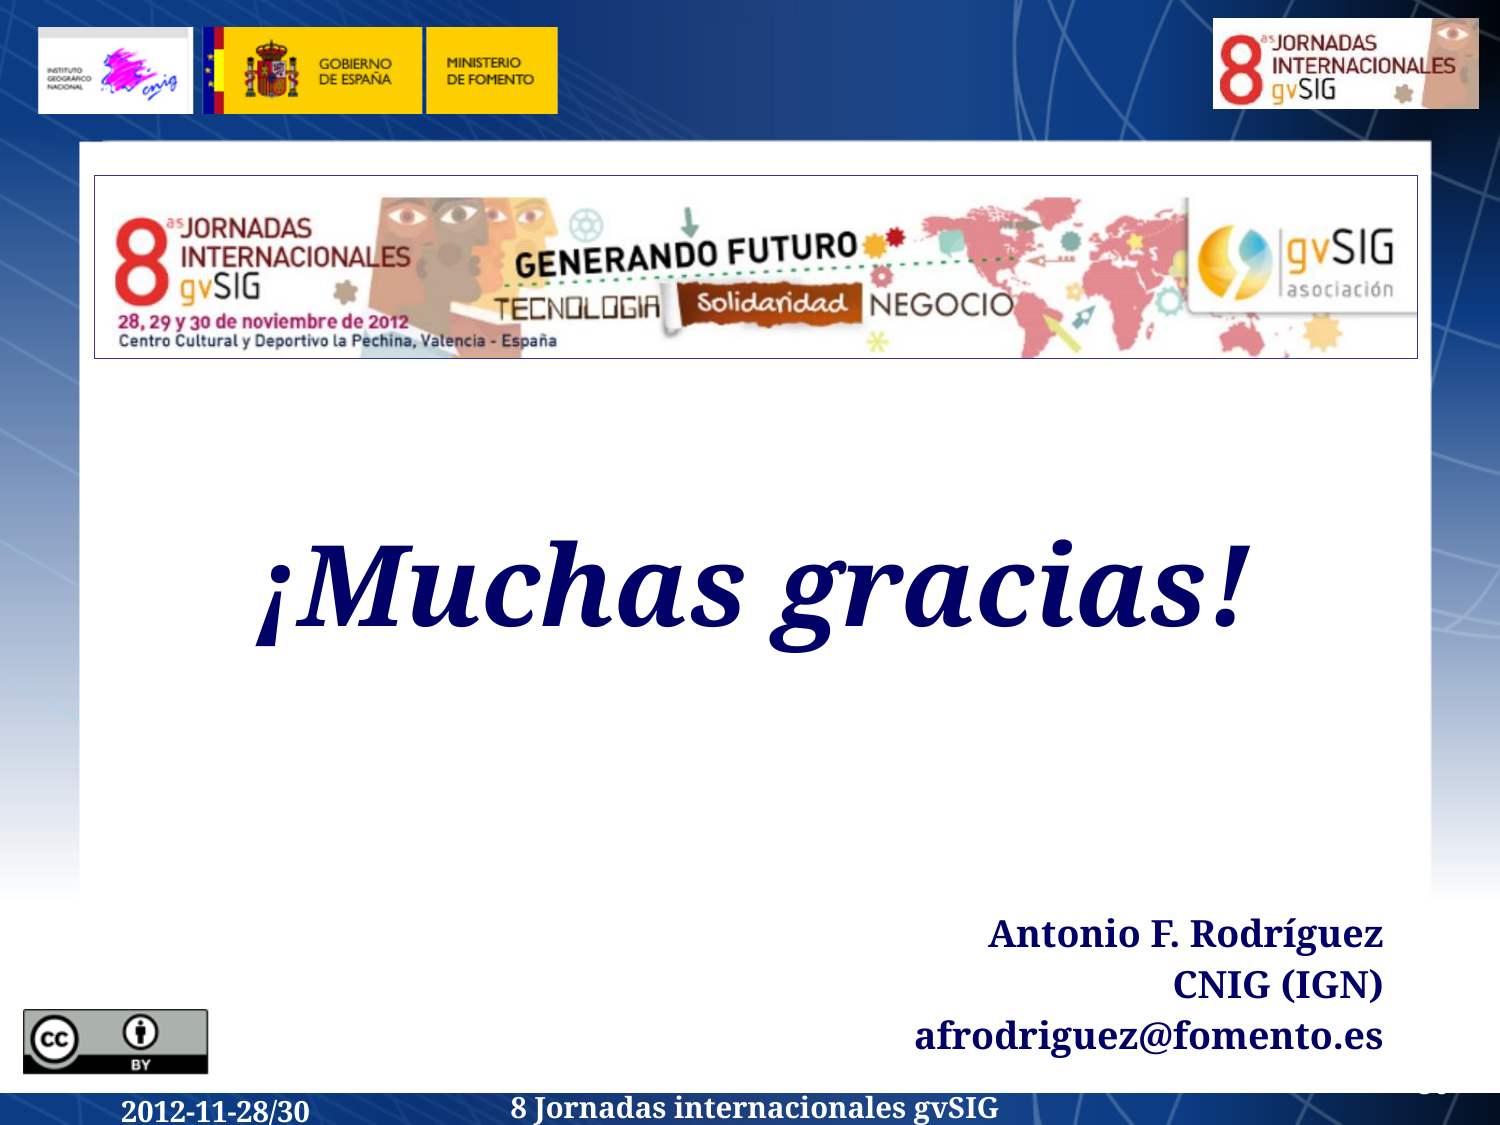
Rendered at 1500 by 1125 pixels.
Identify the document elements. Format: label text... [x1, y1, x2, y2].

text_box Antonio F. Rodríguez CNIG (IGN) afrodriguez@fomento.es [725, 899, 1399, 1070]
text_box ¡Muchas gracias! [81, 498, 1425, 687]
picture [0, 0, 1500, 1125]
chart [23, 1009, 210, 1076]
